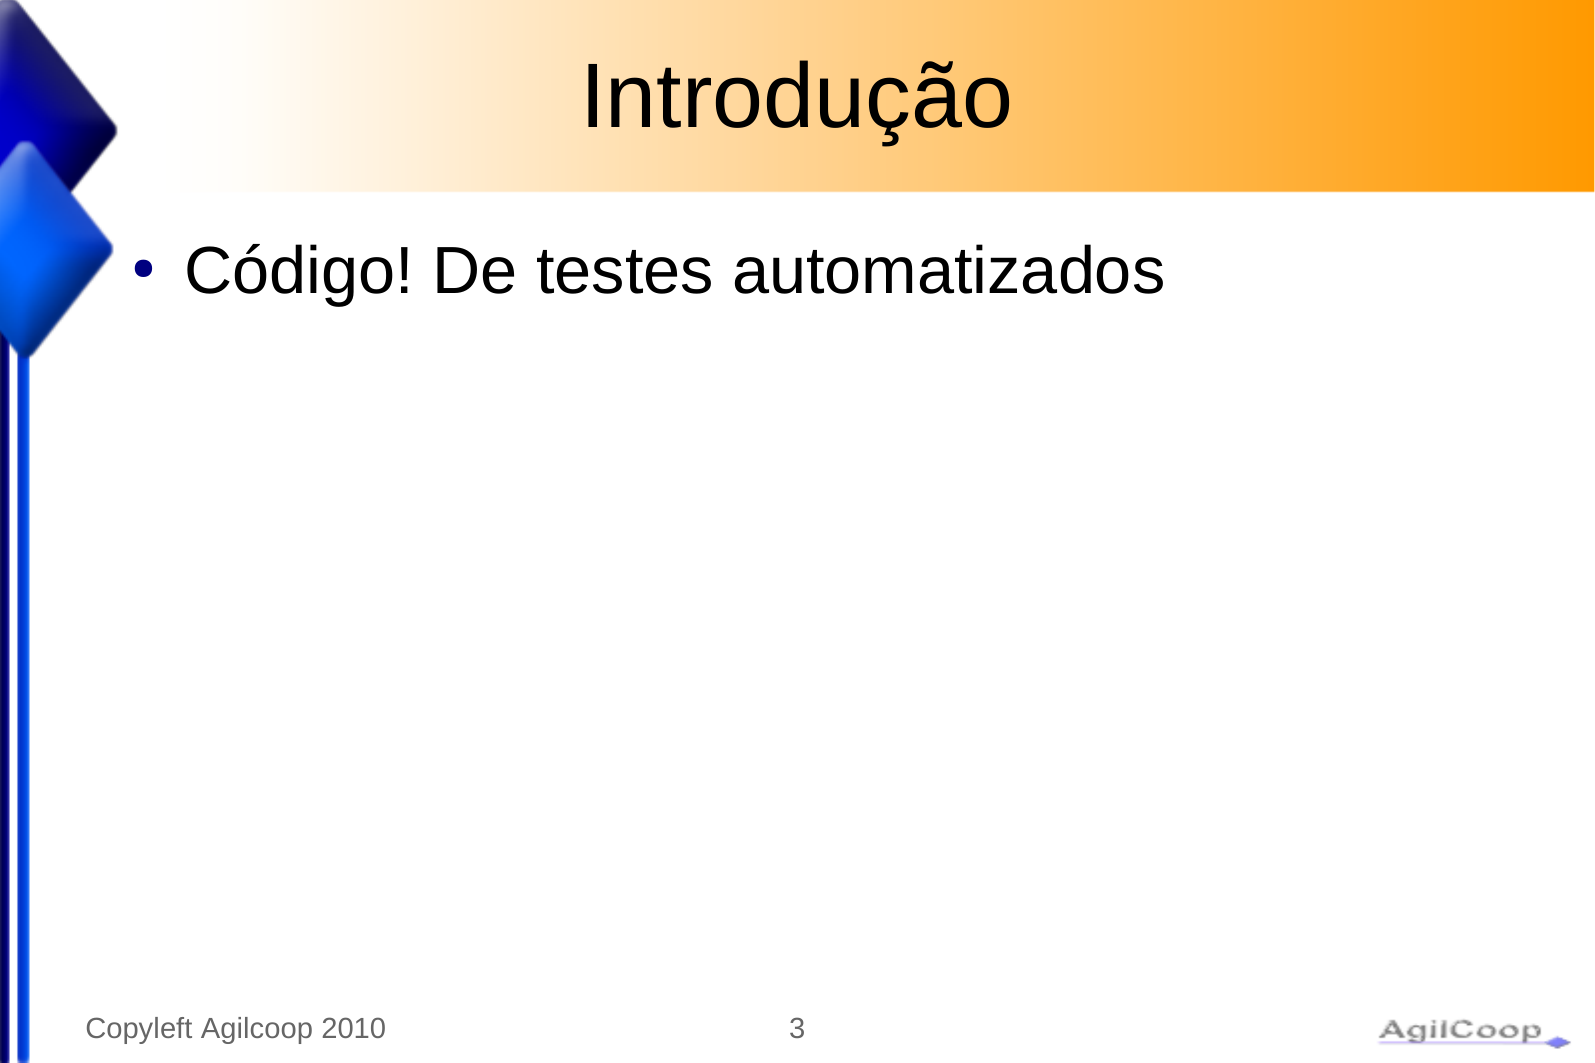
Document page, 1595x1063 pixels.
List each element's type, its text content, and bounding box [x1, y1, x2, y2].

list Código! De testes automatizados [113, 232, 1549, 947]
picture [0, 0, 1595, 1063]
title Introdução [79, 6, 1515, 185]
